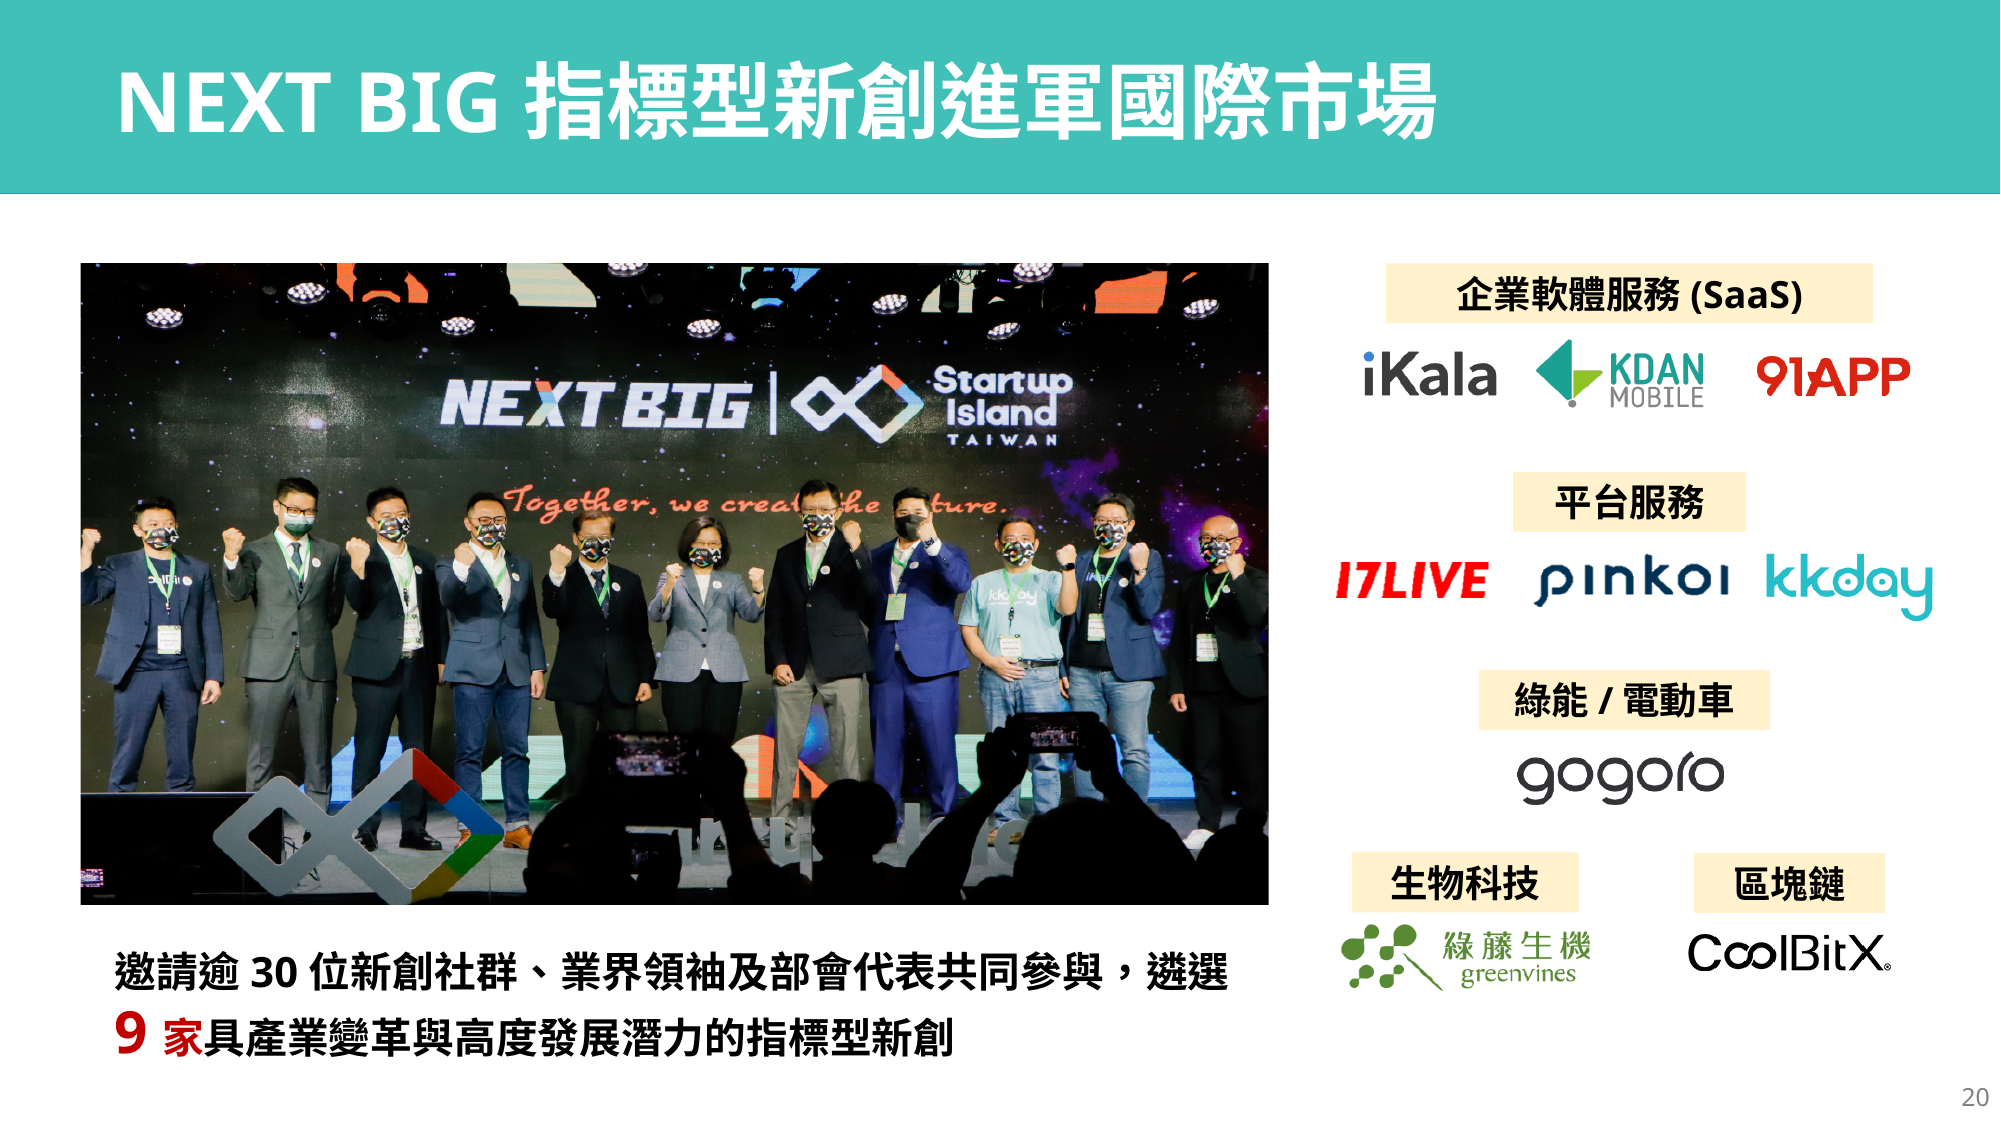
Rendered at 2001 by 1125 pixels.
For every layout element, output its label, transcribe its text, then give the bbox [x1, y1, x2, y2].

picture [1527, 330, 1709, 415]
picture [1336, 562, 1489, 598]
text_box 邀請逾30位新創社群、業界領袖及部會代表共同參與，遴選9家具產業變革與高度發展潛力的指標型新創 [99, 938, 1255, 1073]
title NEXT BIG指標型新創進軍國際市場 [99, 25, 1900, 175]
text_box 企業軟體服務(SaaS) [1386, 263, 1874, 324]
picture [1358, 348, 1499, 397]
text_box 綠能/電動車 [1479, 669, 1770, 730]
picture [1686, 924, 1893, 979]
text_box 區塊鏈 [1694, 853, 1885, 913]
slide_number <編號> [1744, 1074, 2000, 1120]
text_box 平台服務 [1513, 471, 1747, 532]
picture [80, 263, 1269, 905]
picture [1750, 349, 1917, 396]
text_box 生物科技 [1351, 852, 1579, 913]
picture [1517, 751, 1724, 806]
picture [1760, 549, 1939, 626]
picture [1529, 549, 1736, 610]
picture [1341, 924, 1590, 991]
